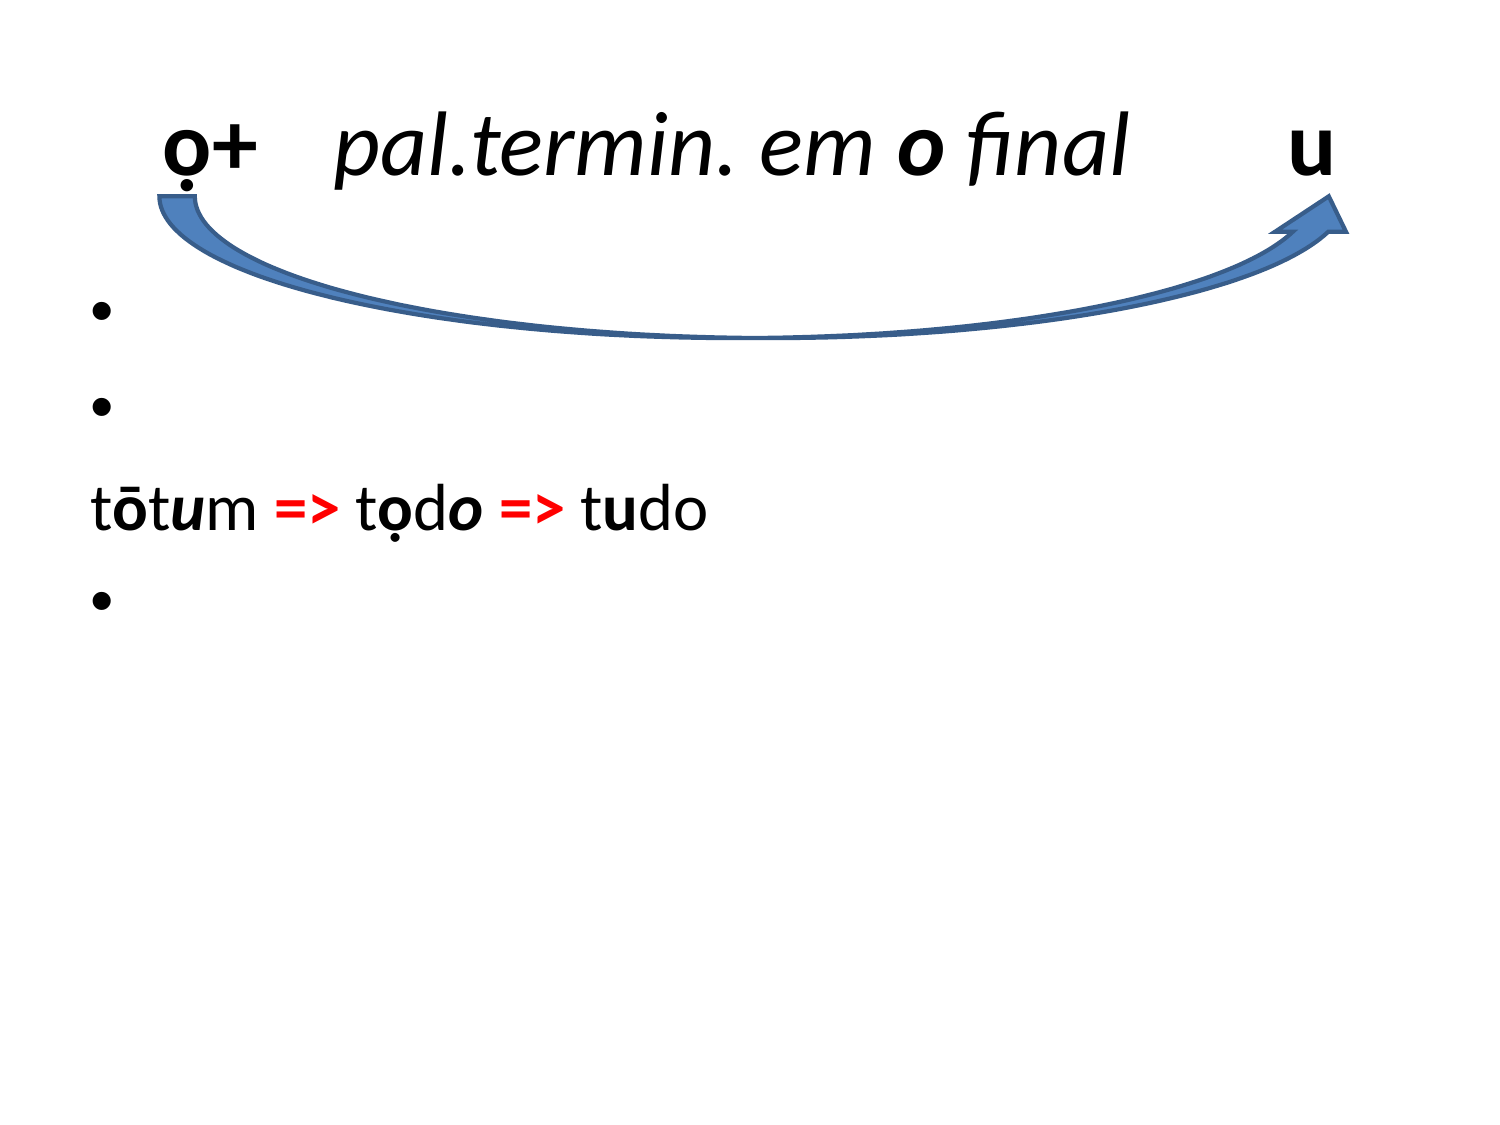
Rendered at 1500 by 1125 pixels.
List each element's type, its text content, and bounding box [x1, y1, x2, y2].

list tōtum => tọdo => tudo [263, 262, 1243, 337]
text_box [159, 196, 1346, 339]
title ọ+ pal.termin. em o final u [75, 45, 1426, 233]
list tōtum => tọdo => tudo [75, 262, 1426, 1005]
